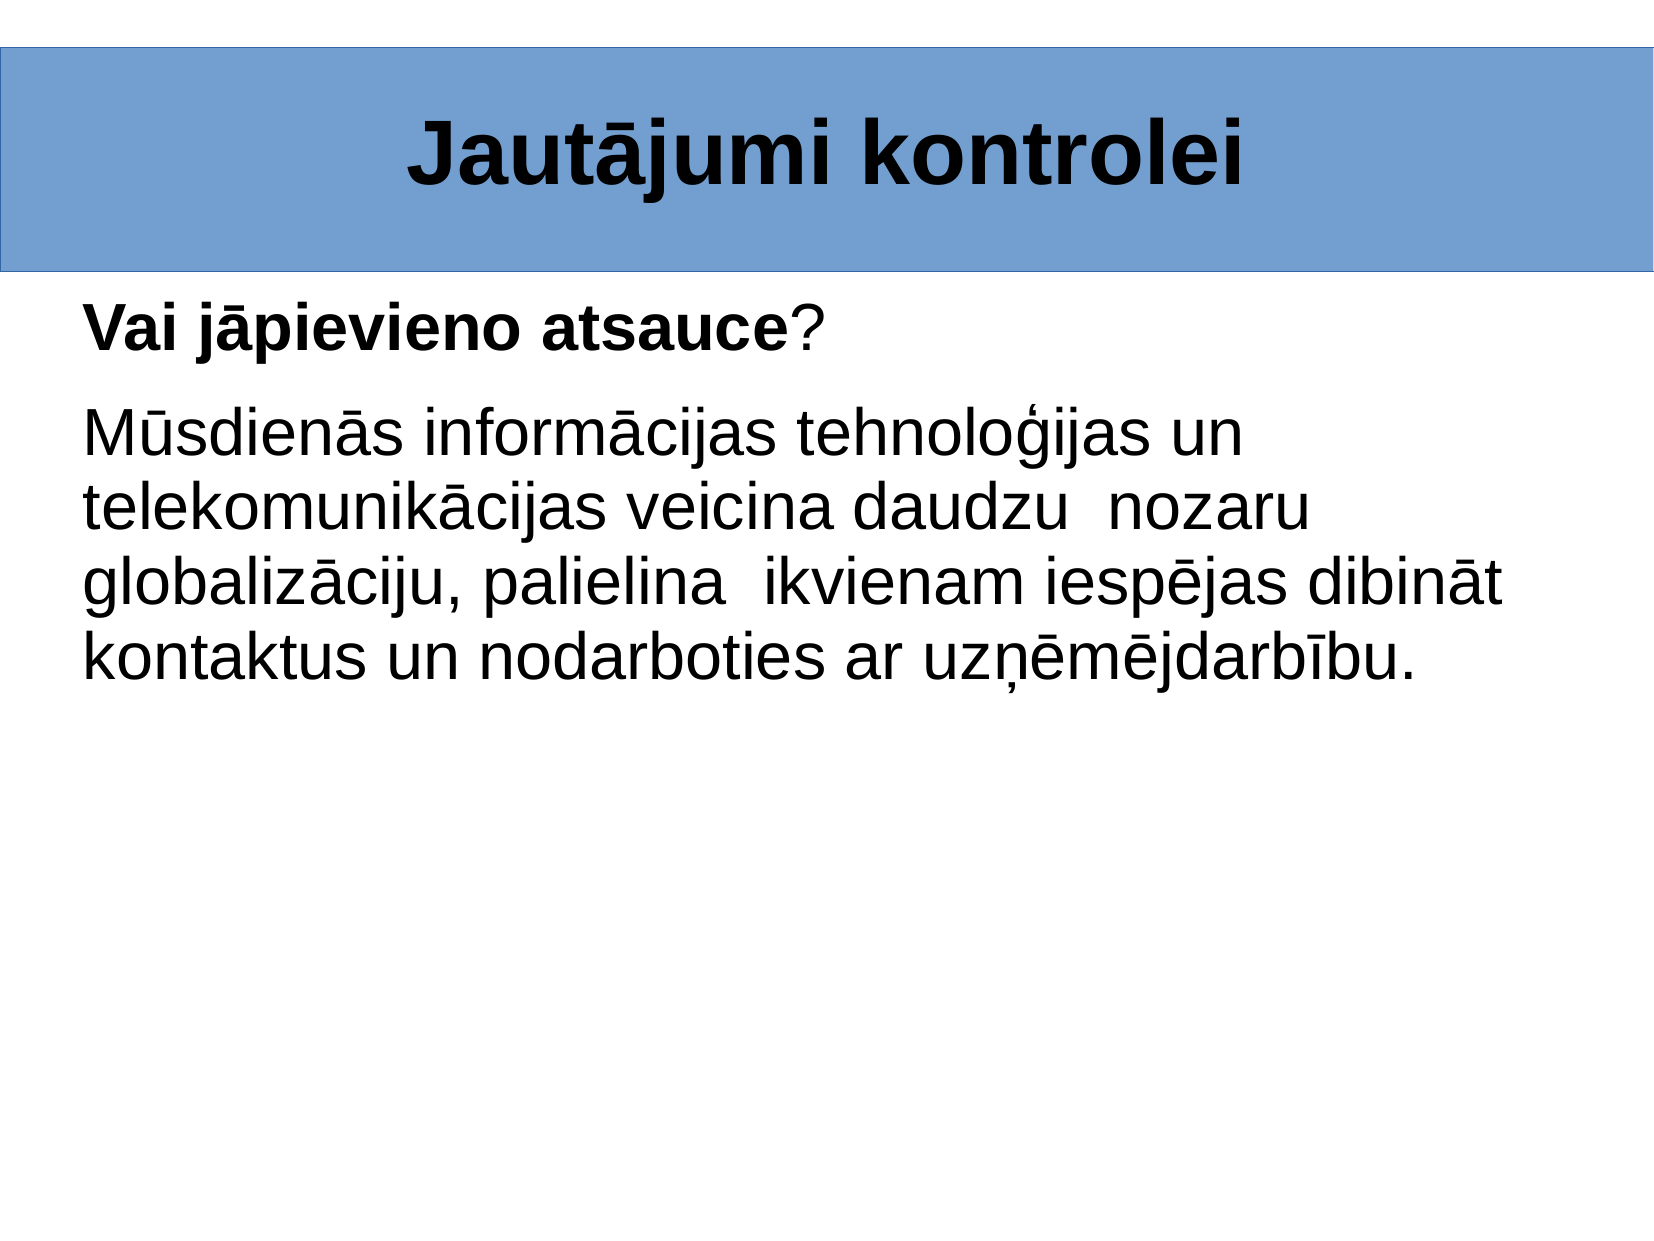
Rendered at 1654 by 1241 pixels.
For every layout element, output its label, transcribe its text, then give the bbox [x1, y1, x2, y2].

text_box [0, 47, 1654, 272]
list Vai jāpievieno atsauce? Mūsdienās informācijas tehnoloģijas un telekomunikācijas veicina daudzu nozaru globalizāciju, palielina ikvienam iespējas dibināt kontaktus un nodarboties ar uzņēmējdarbību. [82, 290, 1607, 1010]
title Jautājumi kontrolei [82, 49, 1571, 257]
